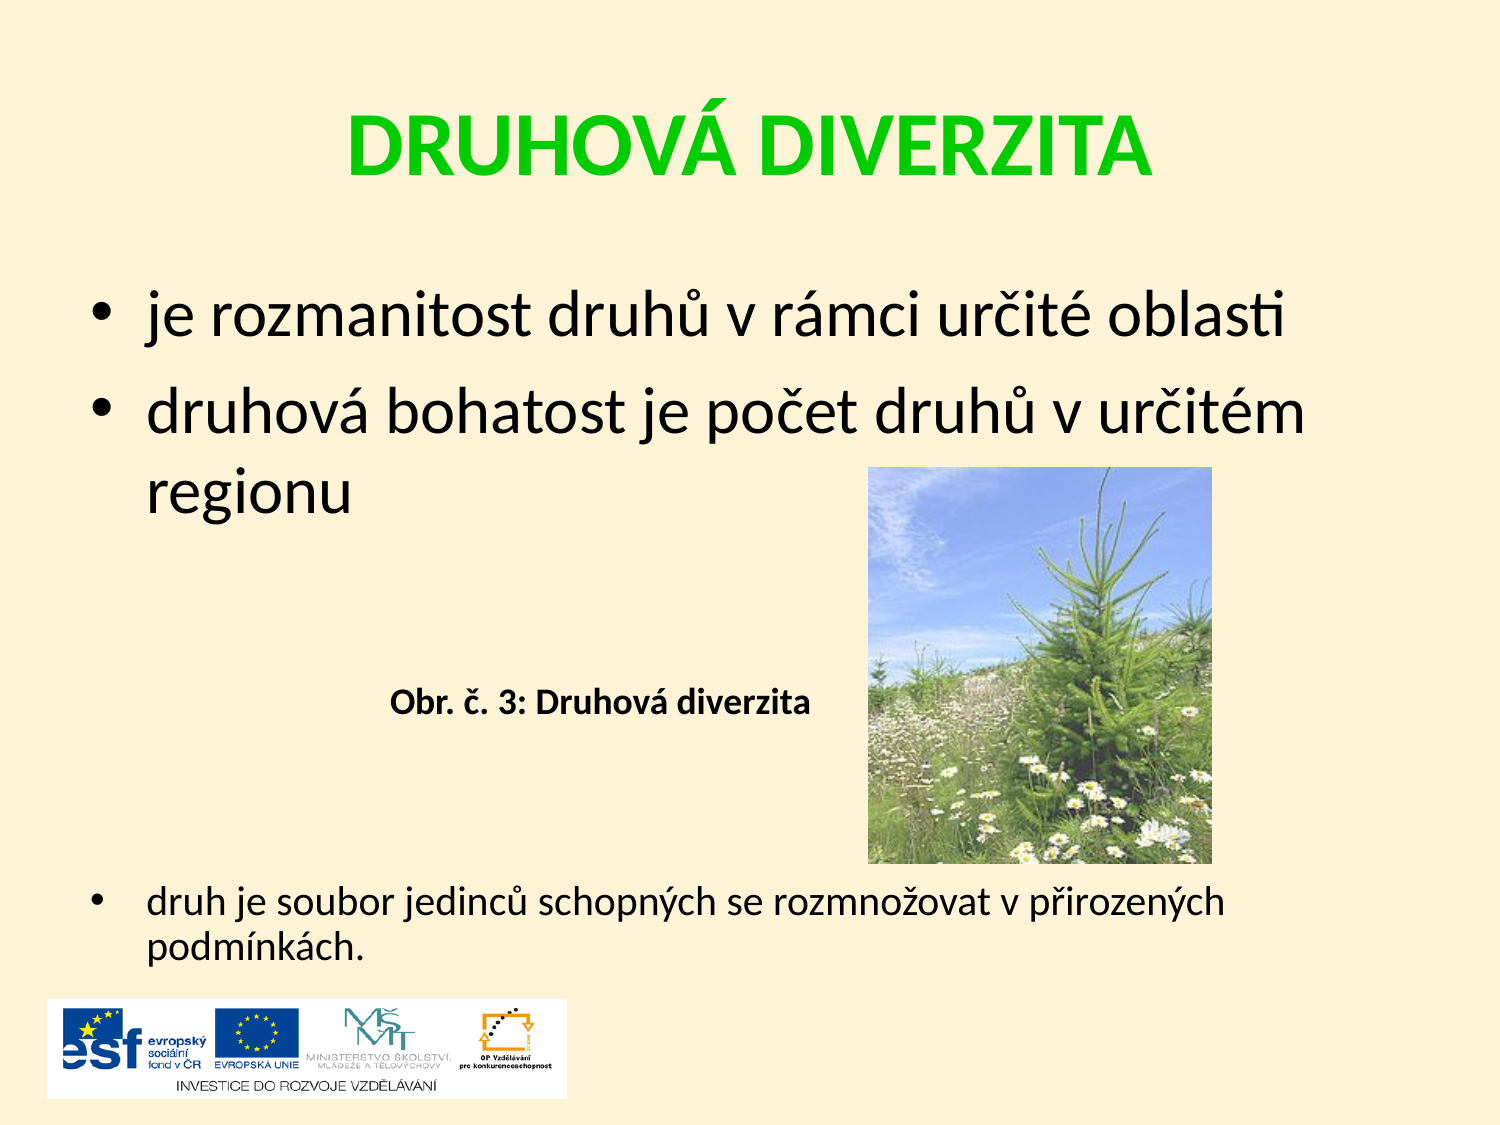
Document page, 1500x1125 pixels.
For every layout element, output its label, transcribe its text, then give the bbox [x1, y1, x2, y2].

picture [868, 467, 1212, 864]
picture [47, 999, 567, 1099]
list je rozmanitost druhů v rámci určité oblasti druhová bohatost je počet druhů v určitém regionu Obr. č. 3: Druhová diverzita druh je soubor jedinců schopných se rozmnožovat v přirozených podmínkách. [75, 262, 1426, 1038]
title DRUHOVÁ DIVERZITA [75, 45, 1426, 233]
